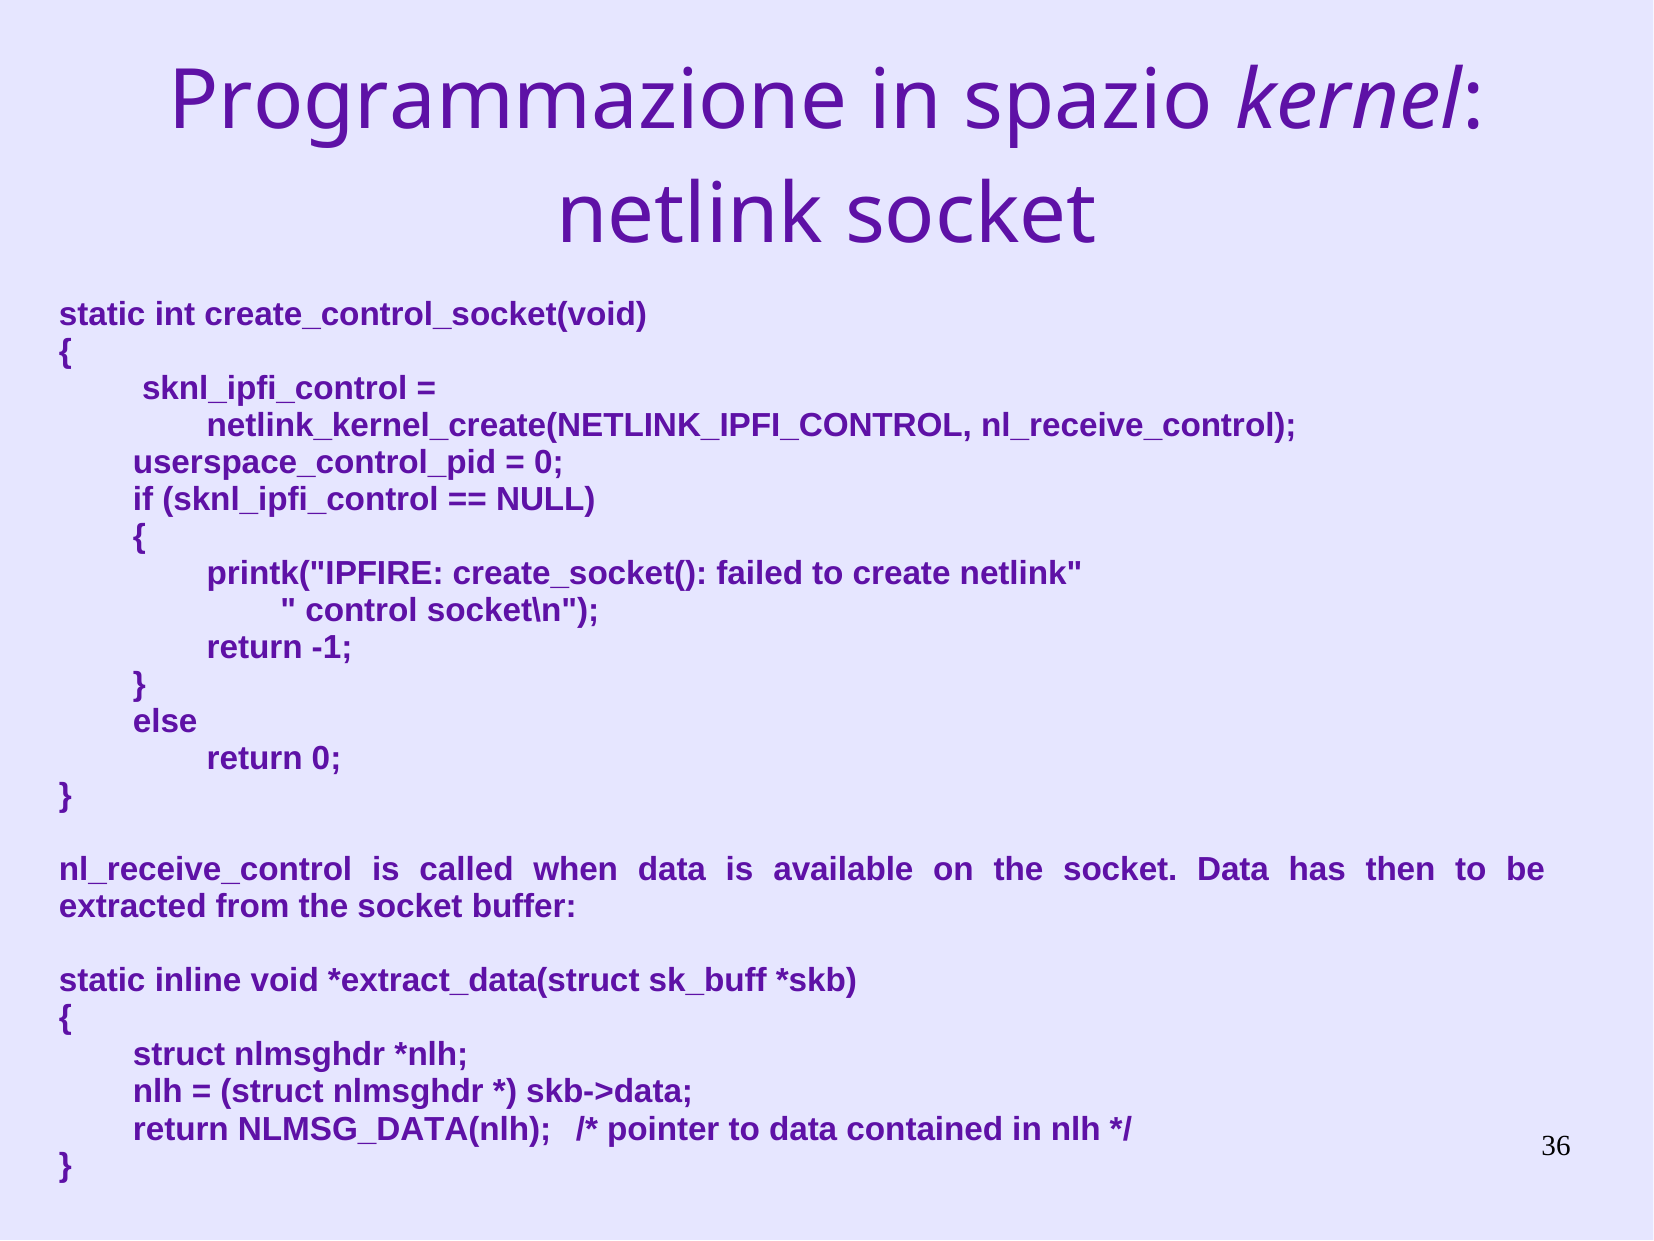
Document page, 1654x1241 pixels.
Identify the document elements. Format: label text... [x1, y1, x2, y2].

subtitle static int create_control_socket(void) { sknl_ipfi_control = netlink_kernel_create(NETLINK_IPFI_CONTROL, nl_receive_control); userspace_control_pid = 0; if (sknl_ipfi_control == NULL) { printk("IPFIRE: create_socket(): failed to create netlink" " control socket\n"); return -1; } else return 0; } nl_receive_control is called when data is available on the socket. Data has then to be extracted from the socket buffer: static inline void *extract_data(struct sk_buff *skb) { struct nlmsghdr *nlh; nlh = (struct nlmsghdr *) skb->data; return NLMSG_DATA(nlh); /* pointer to data contained in nlh */ } [59, 295, 1548, 1222]
title Programmazione in spazio kernel: netlink socket [82, 35, 1571, 271]
